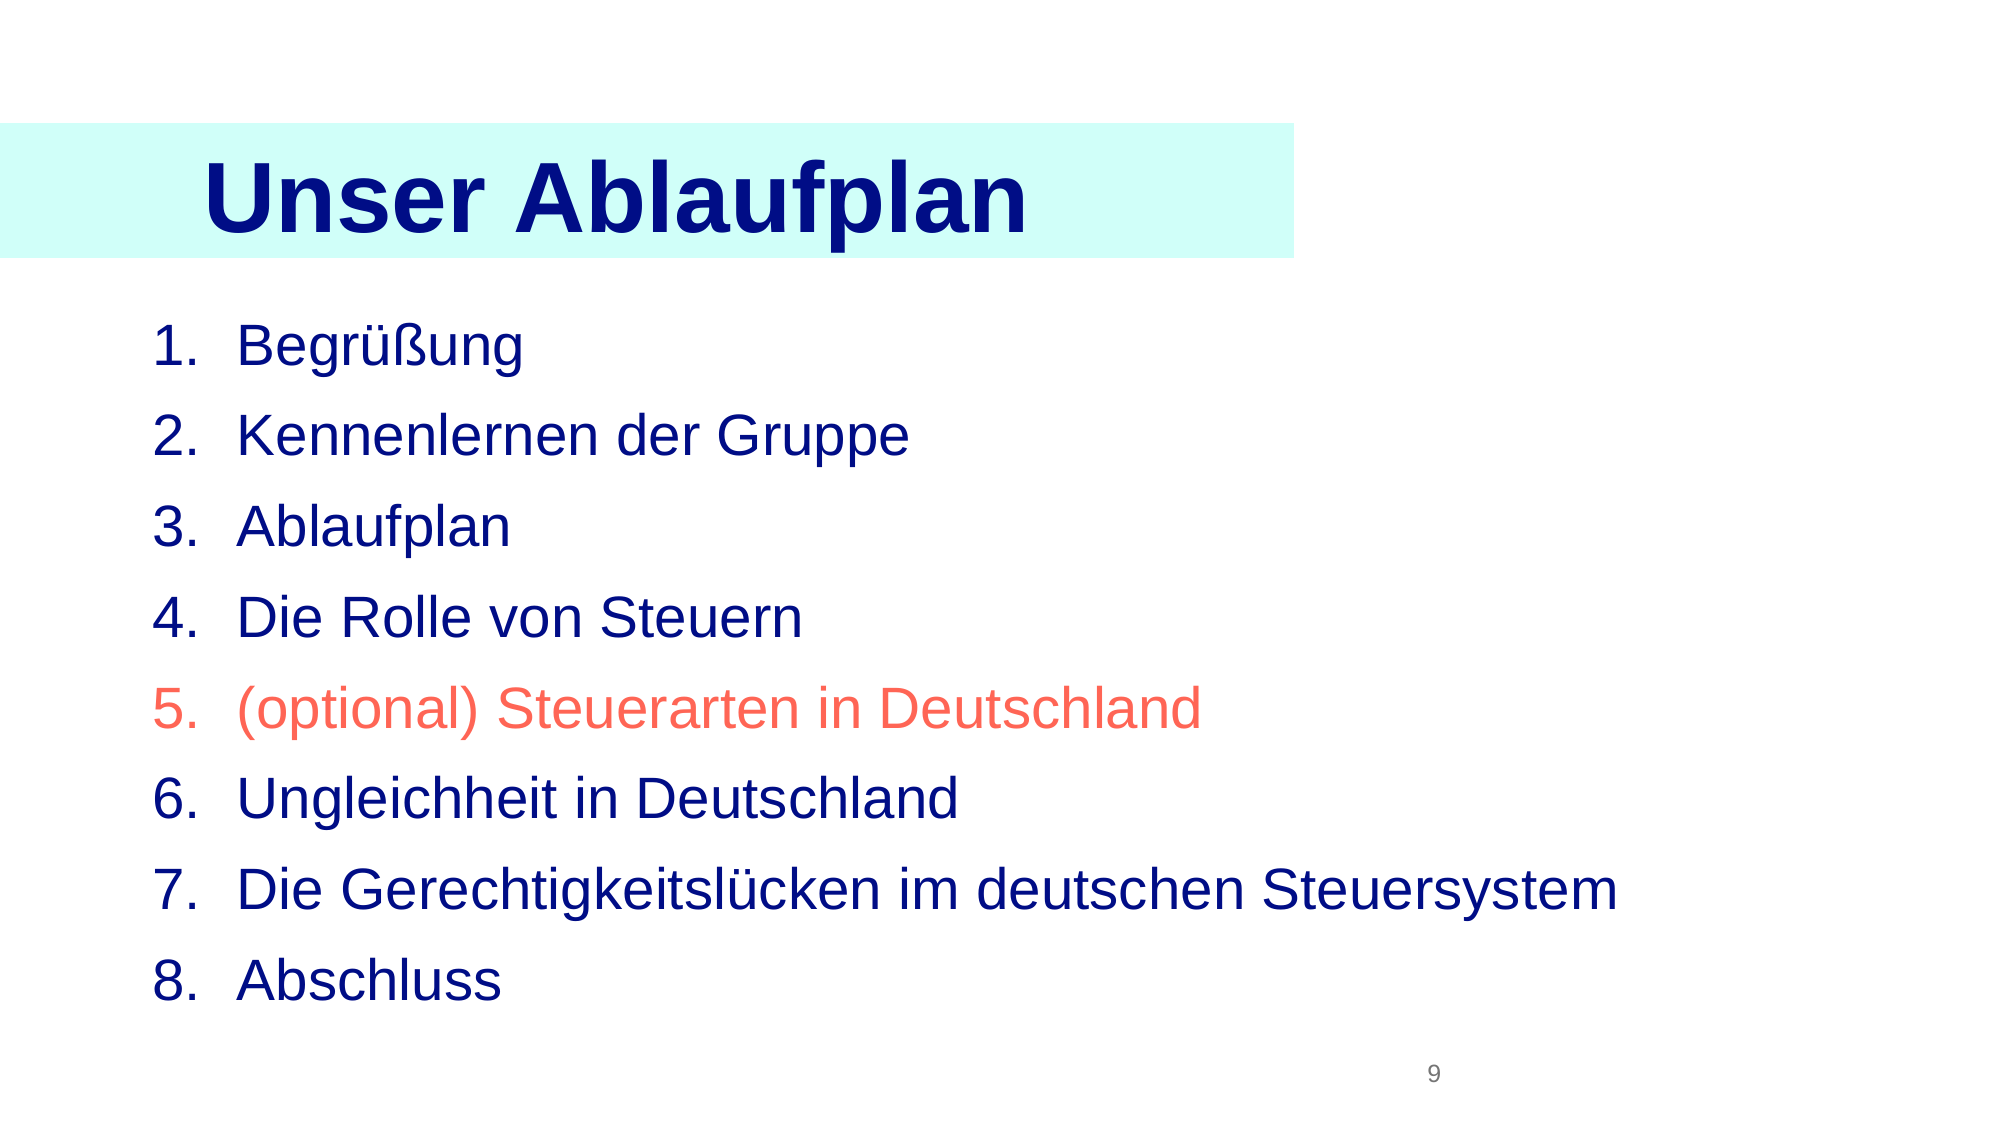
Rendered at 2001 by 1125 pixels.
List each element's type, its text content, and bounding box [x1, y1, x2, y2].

list Begrüßung Kennenlernen der Gruppe Ablaufplan Die Rolle von Steuern (optional) Steuerarten in Deutschland Ungleichheit in Deutschland Die Gerechtigkeitslücken im deutschen Steuersystem Abschluss [137, 299, 1863, 1065]
list Unser Ablaufplan [150, 126, 1106, 282]
